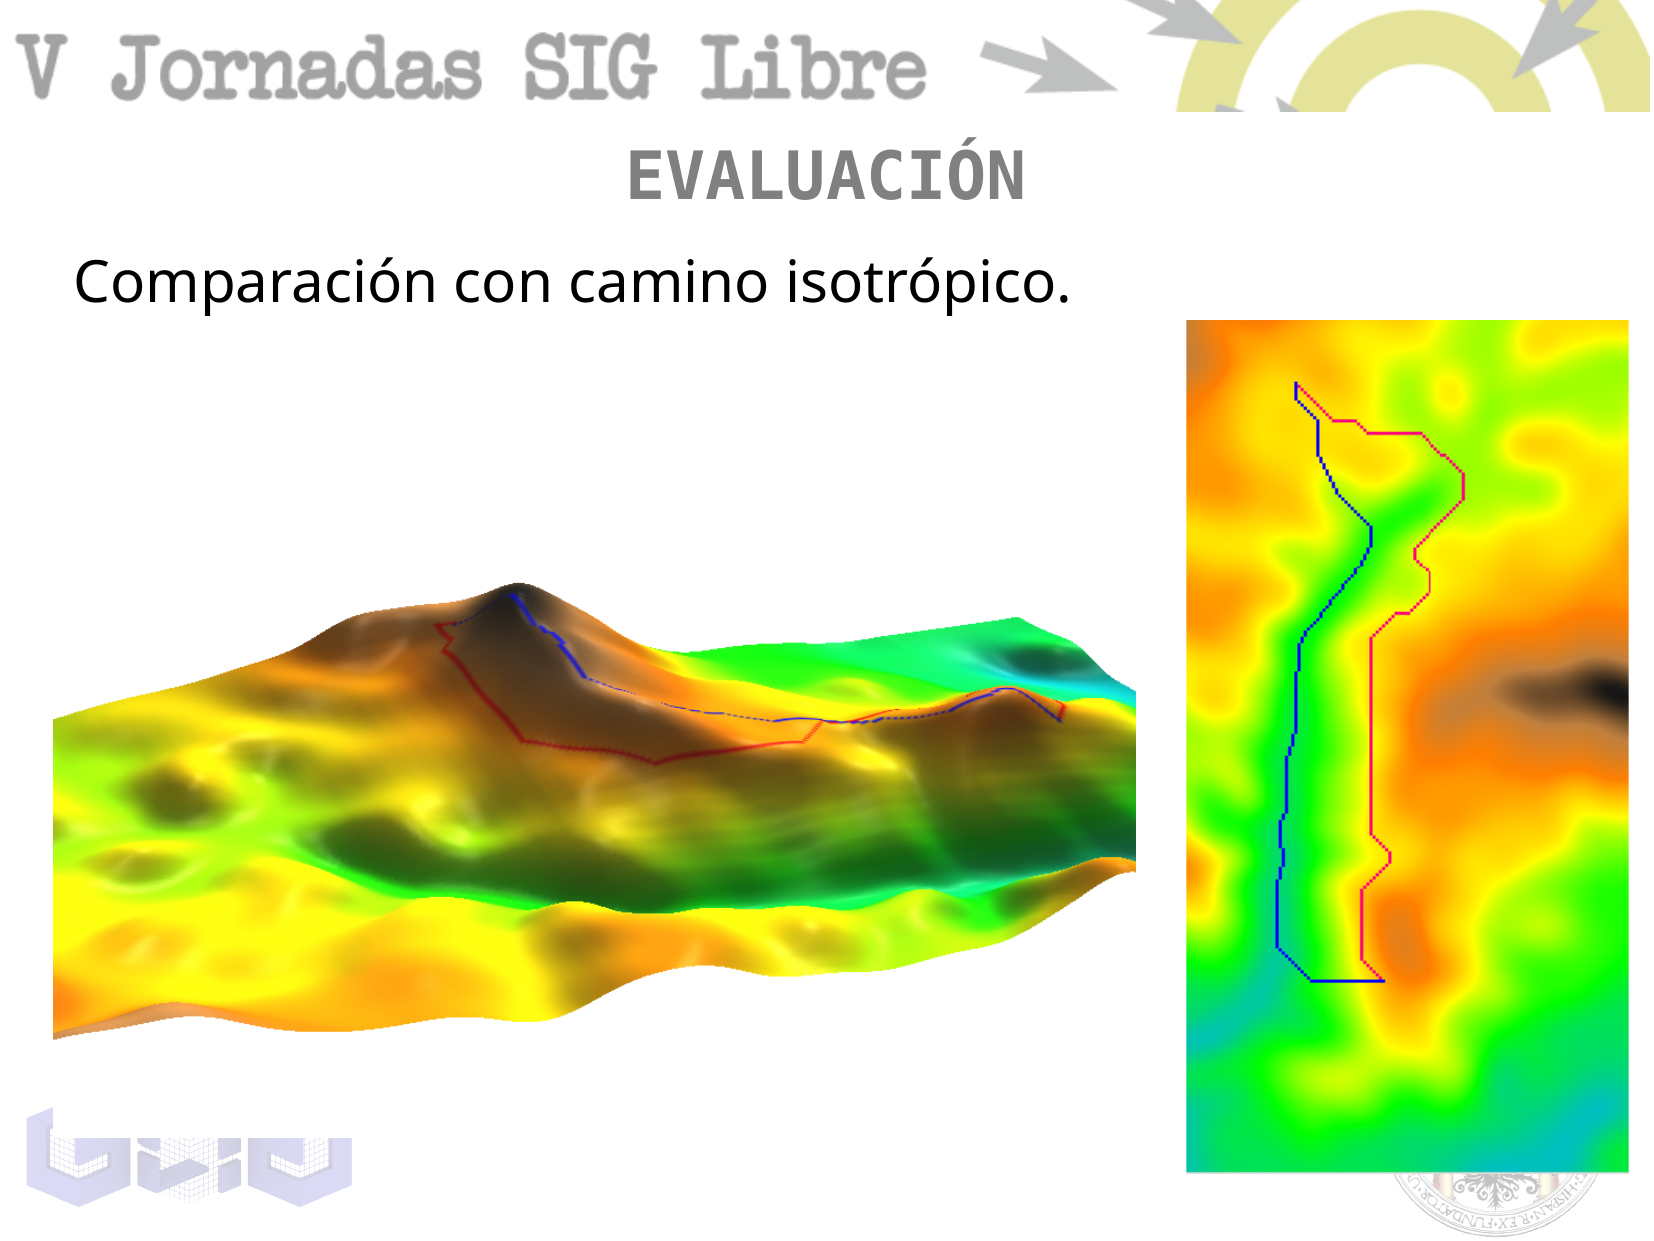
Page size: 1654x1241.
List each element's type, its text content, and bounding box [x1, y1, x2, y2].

picture [1186, 320, 1629, 1174]
text_box EVALUACIÓN [0, 129, 1654, 223]
picture [53, 405, 1136, 1138]
text_box Comparación con camino isotrópico. [0, 0, 1650, 112]
text_box Comparación con camino isotrópico. [59, 232, 1625, 316]
